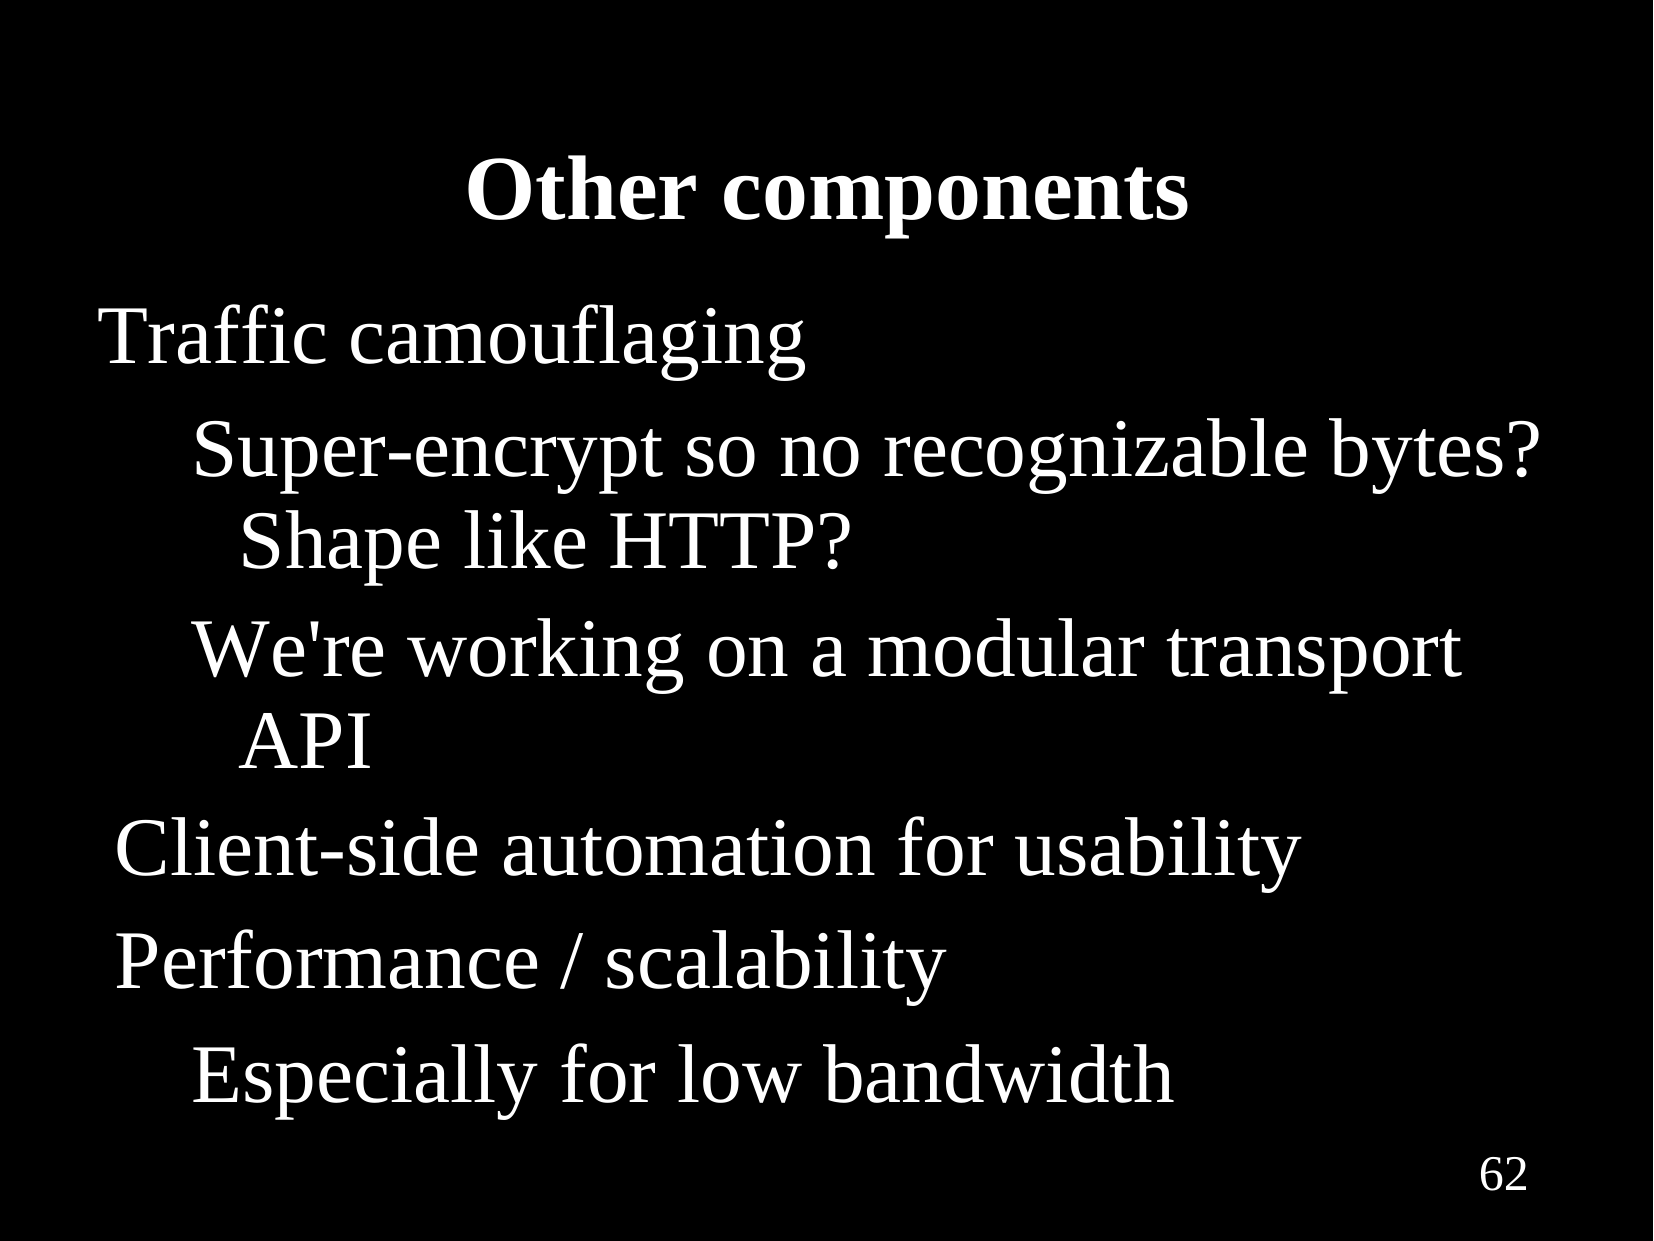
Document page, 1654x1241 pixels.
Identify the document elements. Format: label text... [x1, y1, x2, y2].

title Other components [122, 92, 1534, 284]
list Traffic camouflaging Super-encrypt so no recognizable bytes? Shape like HTTP? We're working on a modular transport API Client-side automation for usability Performance / scalability Especially for low bandwidth [97, 289, 1580, 1149]
